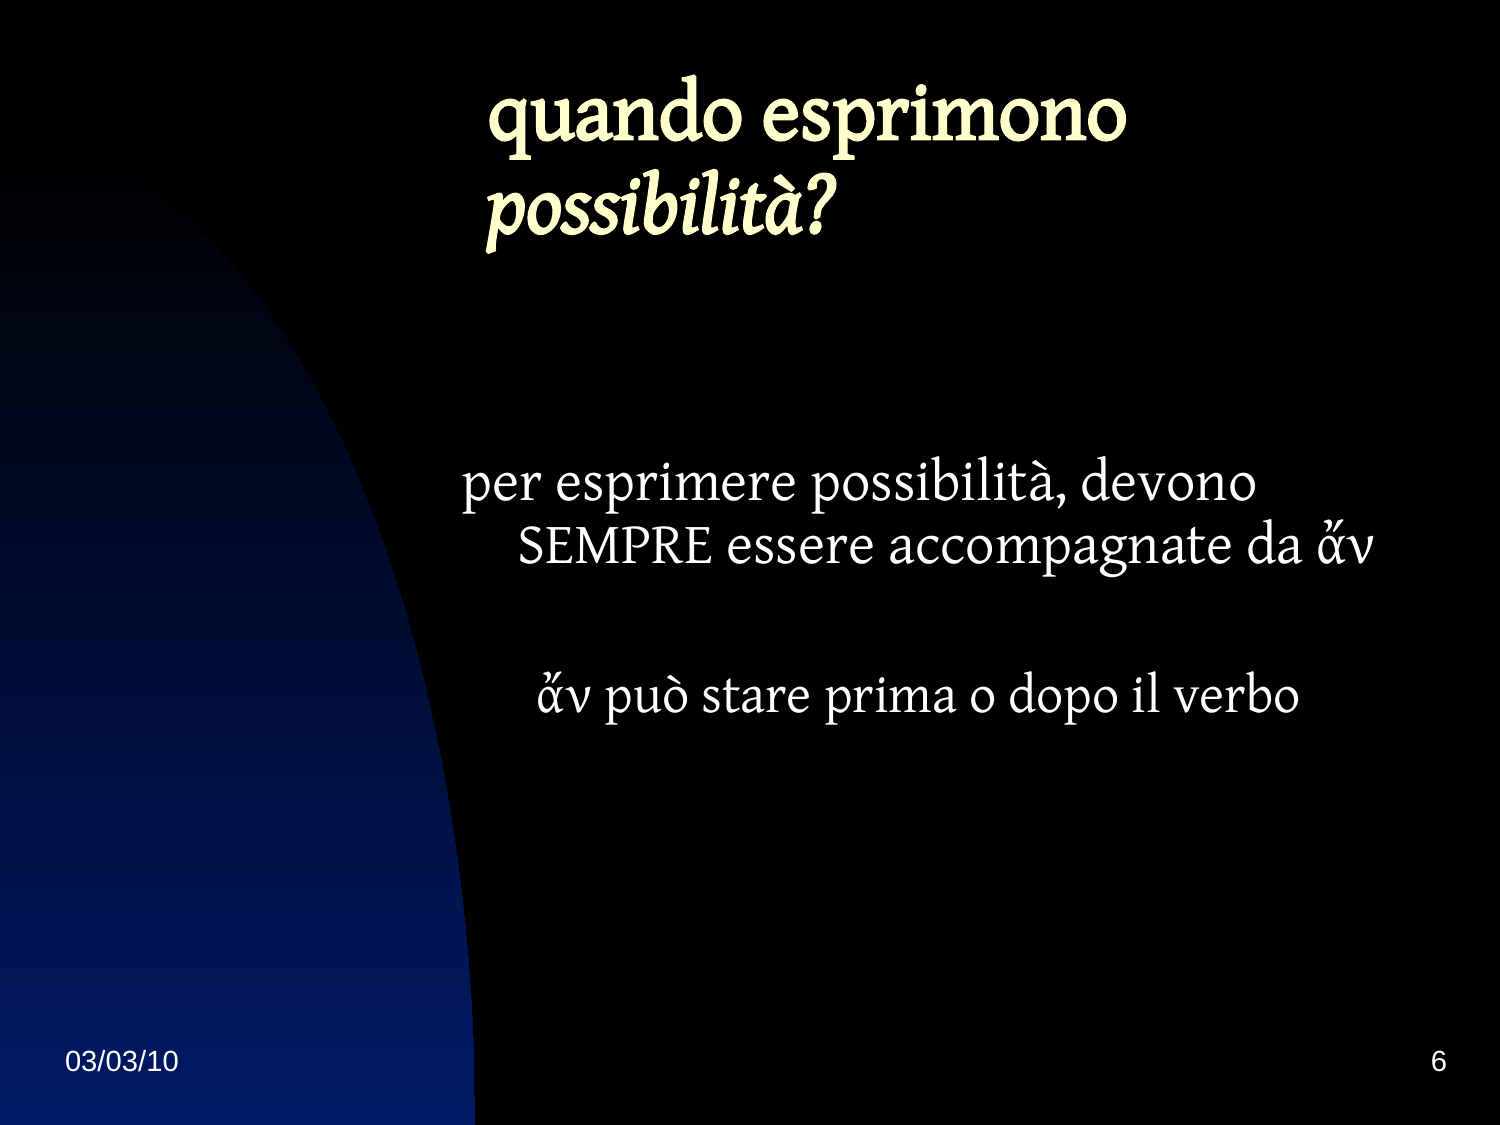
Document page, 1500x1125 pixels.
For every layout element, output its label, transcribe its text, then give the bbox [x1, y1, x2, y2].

title quando esprimono possibilità? [472, 29, 1460, 292]
list per esprimere possibilità, devono SEMPRE essere accompagnate da ἄν ἄν può stare prima o dopo il verbo [446, 442, 1447, 1004]
